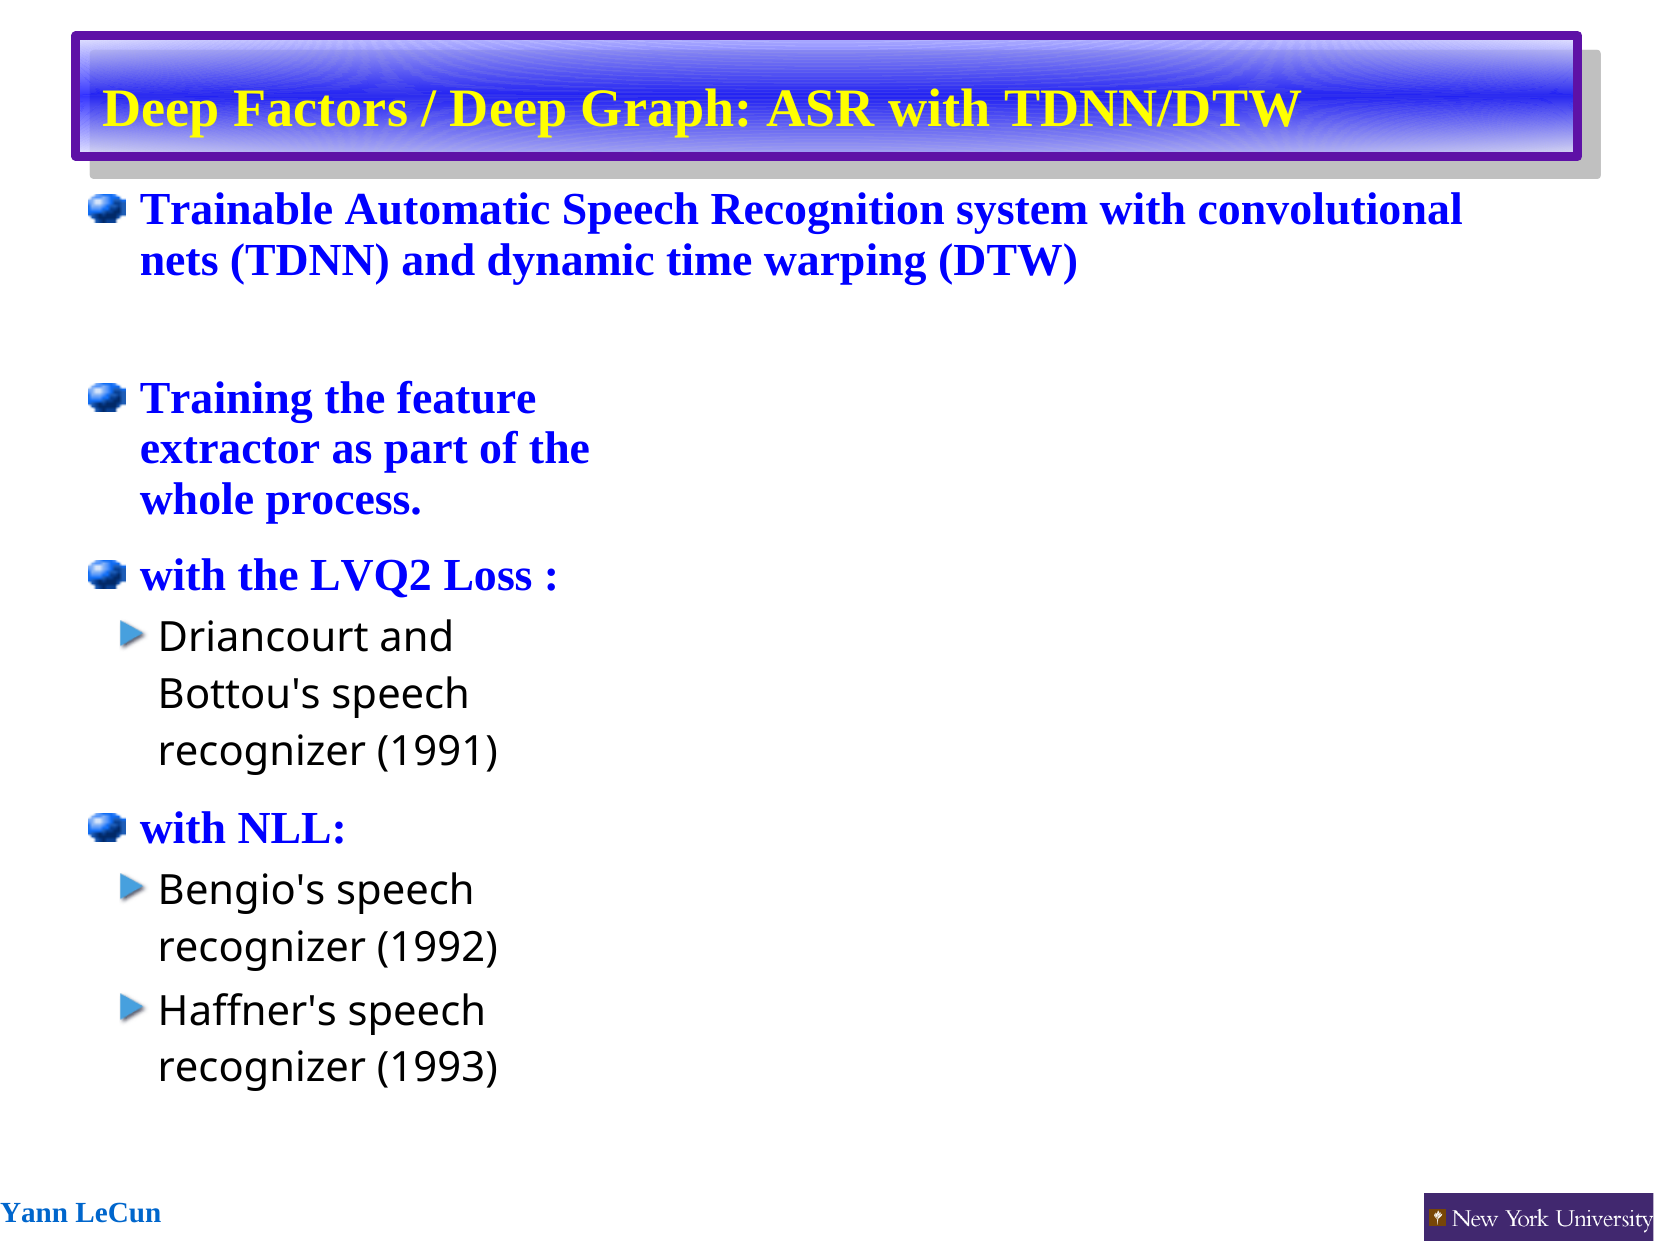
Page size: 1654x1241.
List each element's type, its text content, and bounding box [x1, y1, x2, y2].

list Trainable Automatic Speech Recognition system with convolutional nets (TDNN) and dynamic time warping (DTW) [88, 183, 1470, 325]
picture [641, 313, 1654, 1241]
list Training the feature extractor as part of the whole process. with the LVQ2 Loss : Driancourt and Bottou's speech recognizer (1991) with NLL: Bengio's speech recognizer (1992) Haffner's speech recognizer (1993) [88, 372, 609, 1176]
title Deep Factors / Deep Graph: ASR with TDNN/DTW [75, 35, 1578, 157]
